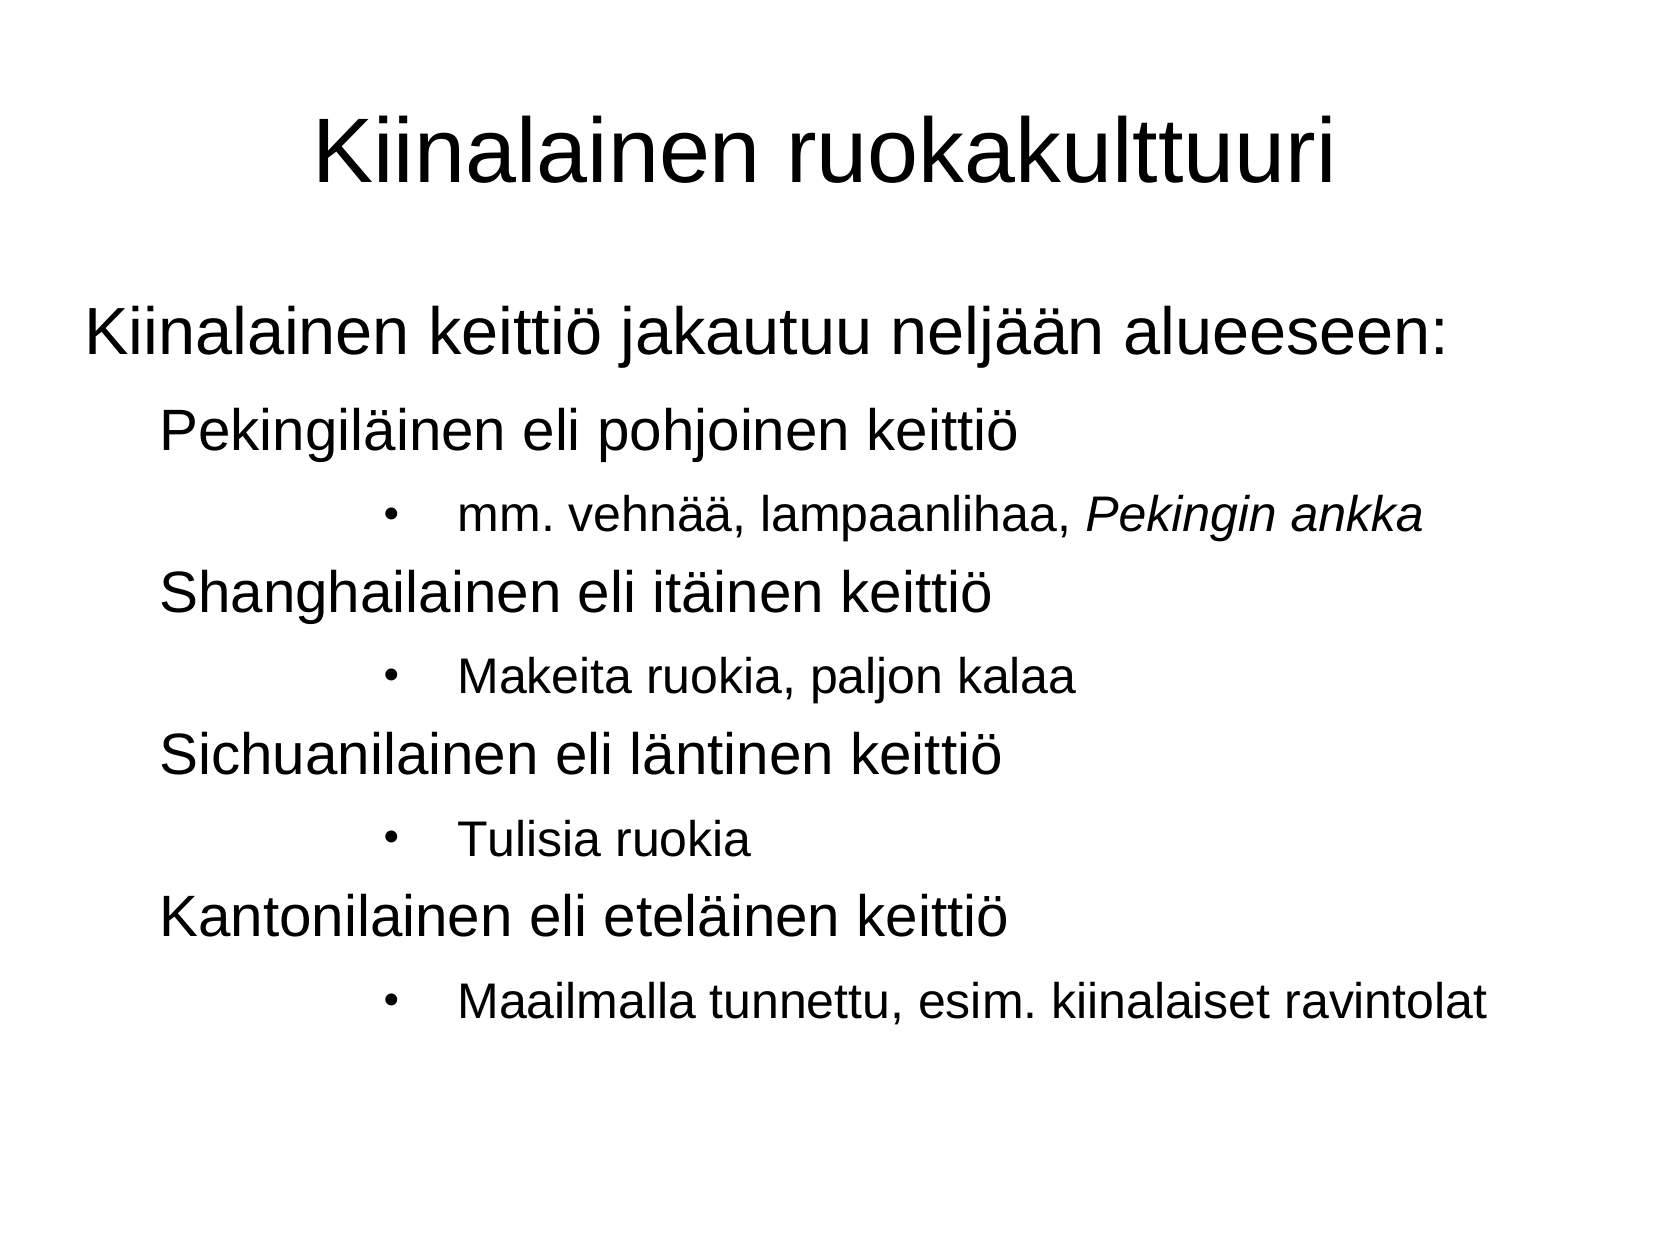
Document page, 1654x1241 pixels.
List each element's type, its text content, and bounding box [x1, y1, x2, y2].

list Kiinalainen keittiö jakautuu neljään alueeseen: Pekingiläinen eli pohjoinen keittiö mm. vehnää, lampaanlihaa, Pekingin ankka Shanghailainen eli itäinen keittiö Makeita ruokia, paljon kalaa Sichuanilainen eli läntinen keittiö Tulisia ruokia Kantonilainen eli eteläinen keittiö Maailmalla tunnettu, esim. kiinalaiset ravintolat [82, 290, 1568, 1241]
title Kiinalainen ruokakulttuuri [82, 49, 1568, 254]
